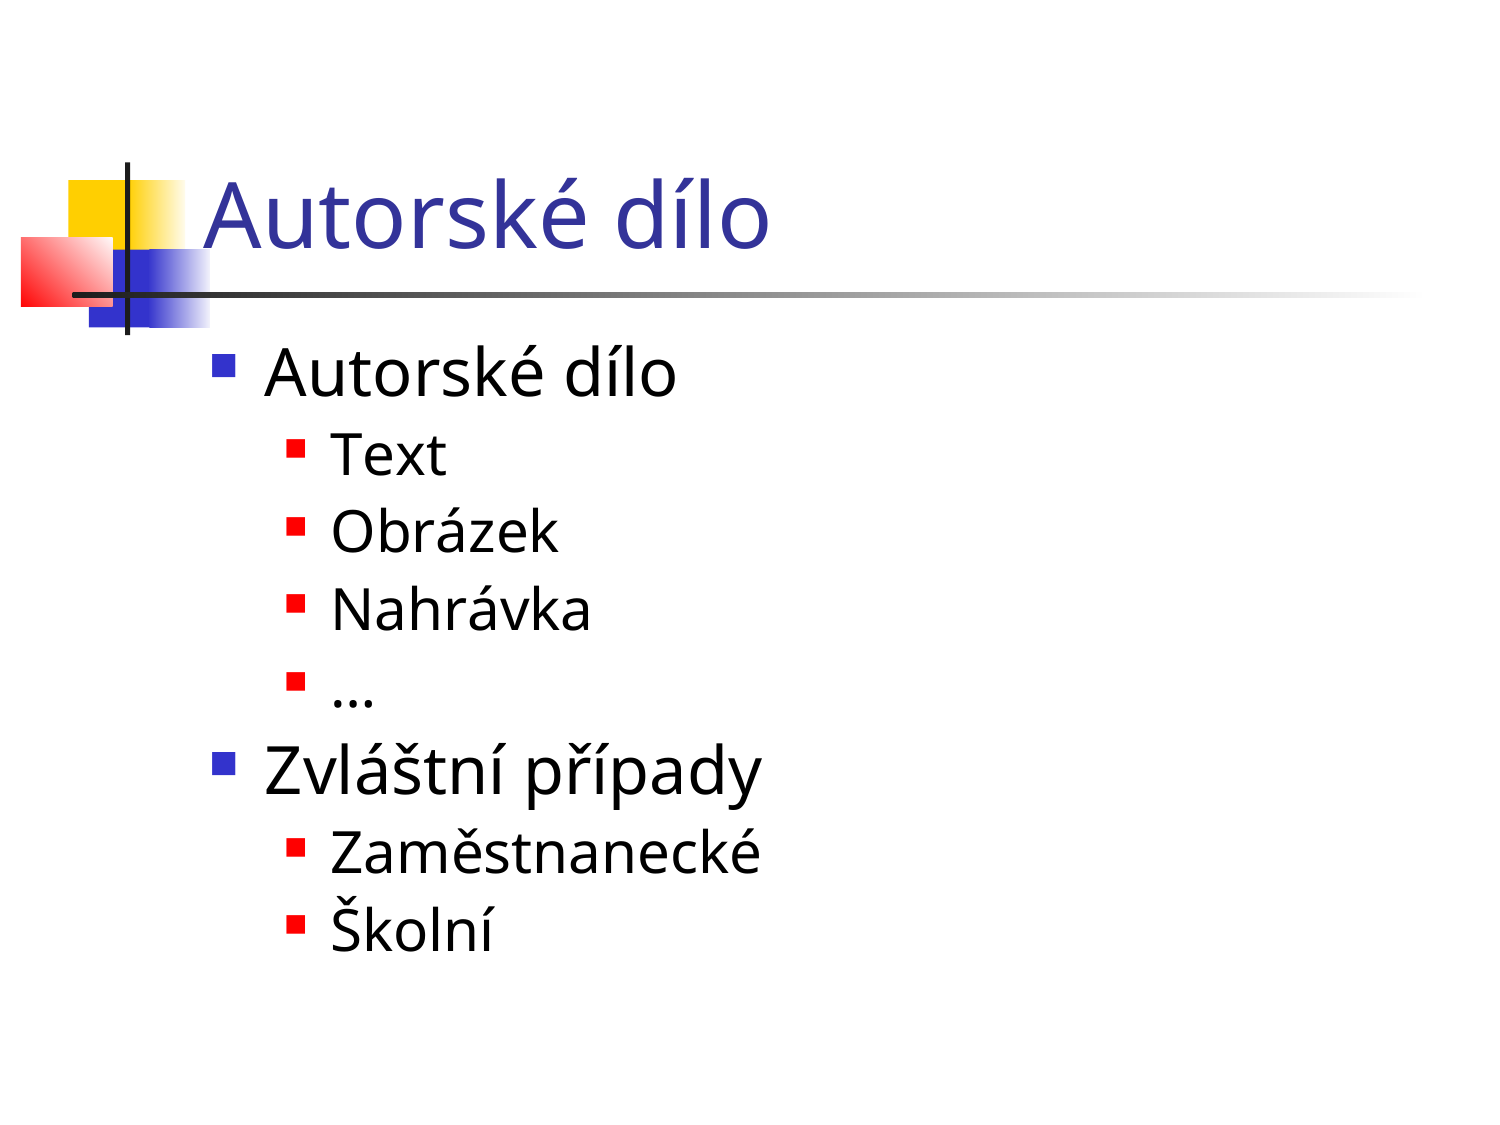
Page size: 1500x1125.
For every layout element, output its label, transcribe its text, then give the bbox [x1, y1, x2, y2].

list Autorské dílo Text Obrázek Nahrávka … Zvláštní případy Zaměstnanecké Školní [193, 331, 1469, 1007]
title Autorské dílo [188, 35, 1468, 276]
